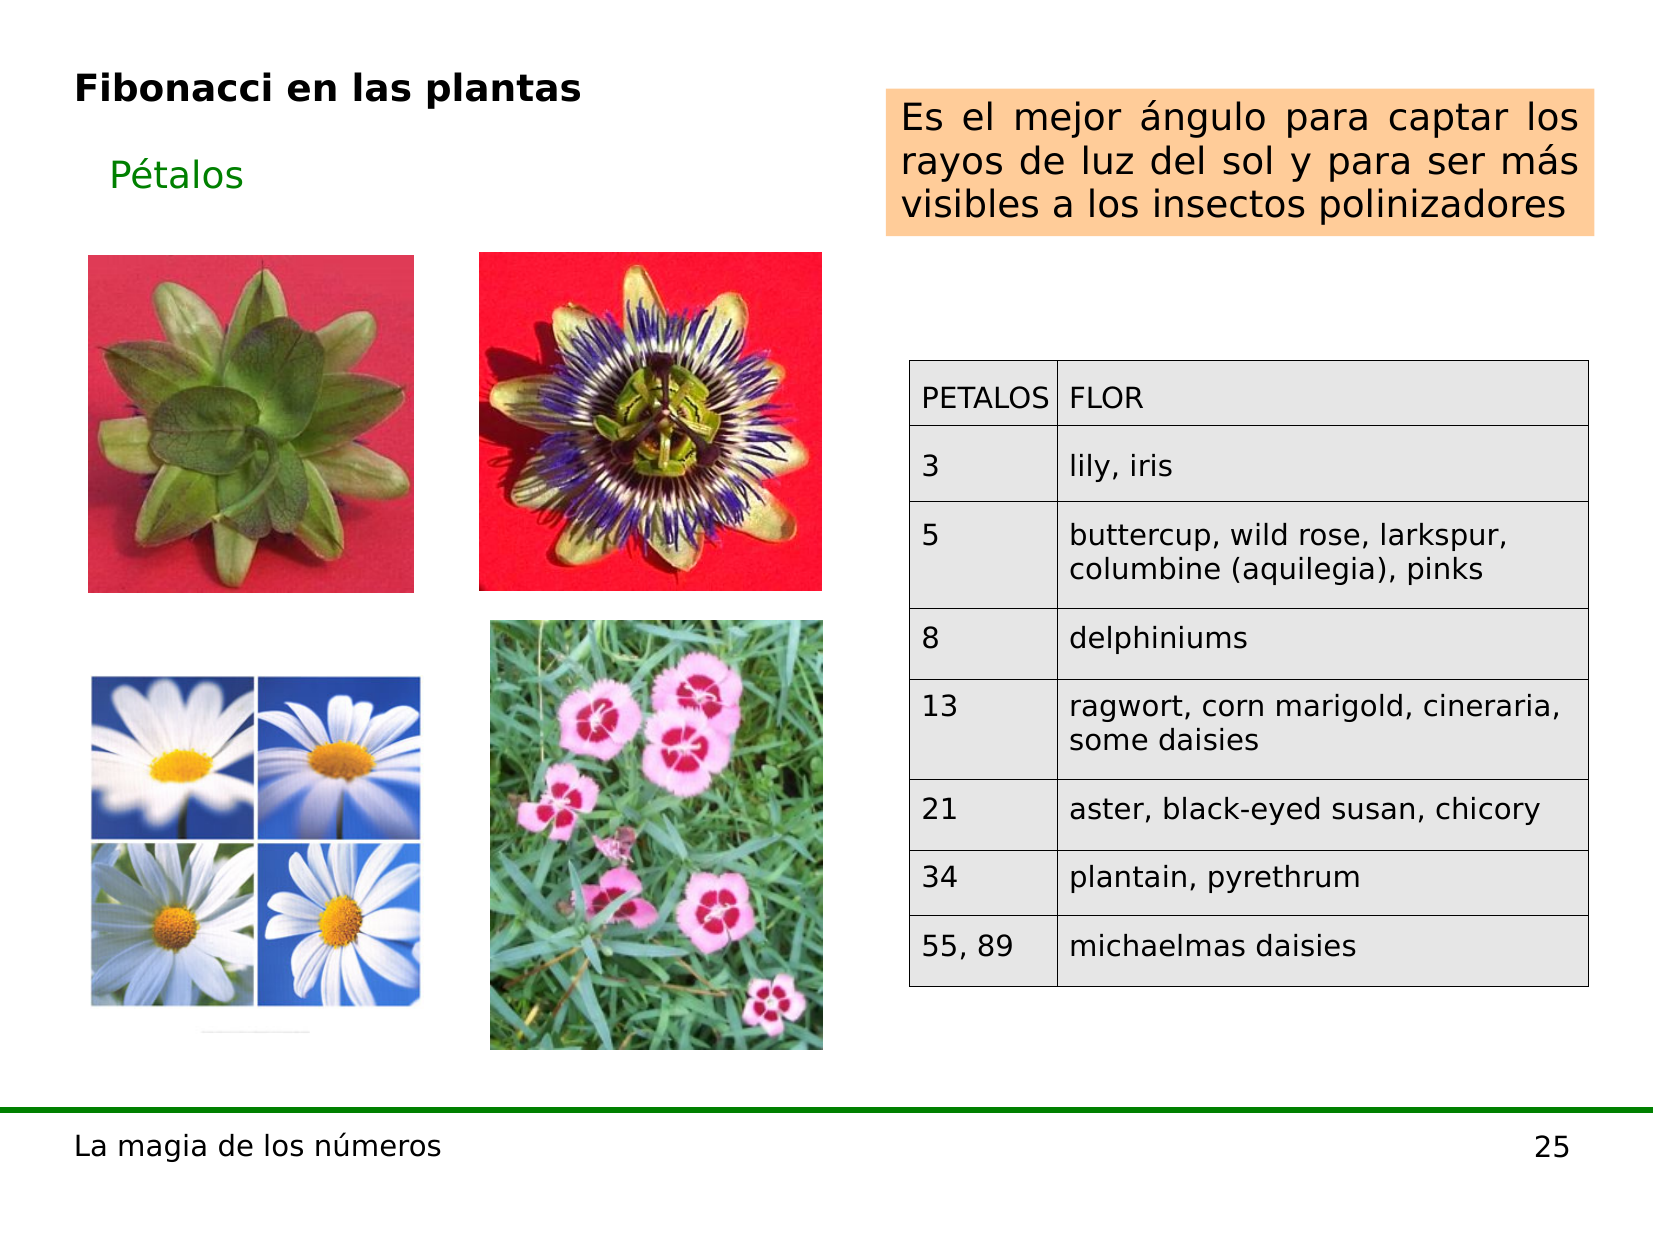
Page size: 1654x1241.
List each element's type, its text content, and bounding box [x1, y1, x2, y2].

text_box PETALOS FLOR 3 lily, iris 5 buttercup, wild rose, larkspur, columbine (aquilegia), pinks 8 delphiniums 13 ragwort, corn marigold, cineraria, some daisies 21 aster, black-eyed susan, chicory 34 plantain, pyrethrum 55, 89 michaelmas daisies [906, 373, 1057, 971]
text_box PETALOS FLOR 3 lily, iris 5 buttercup, wild rose, larkspur, columbine (aquilegia), pinks 8 delphiniums 13 ragwort, corn marigold, cineraria, some daisies 21 aster, black-eyed susan, chicory 34 plantain, pyrethrum 55, 89 michaelmas daisies [1058, 373, 1616, 971]
text_box [909, 971, 1589, 987]
picture [479, 252, 822, 591]
text_box Es el mejor ángulo para captar los rayos de luz del sol y para ser más visibles a los insectos polinizadores [885, 88, 1595, 237]
text_box [909, 360, 1057, 373]
text_box [1058, 360, 1589, 373]
text_box Fibonacci en las plantas Pétalos [59, 59, 1182, 205]
picture [88, 255, 414, 593]
text_box La magia de los números [59, 1122, 975, 1172]
picture [64, 649, 448, 1034]
picture [490, 620, 823, 1050]
